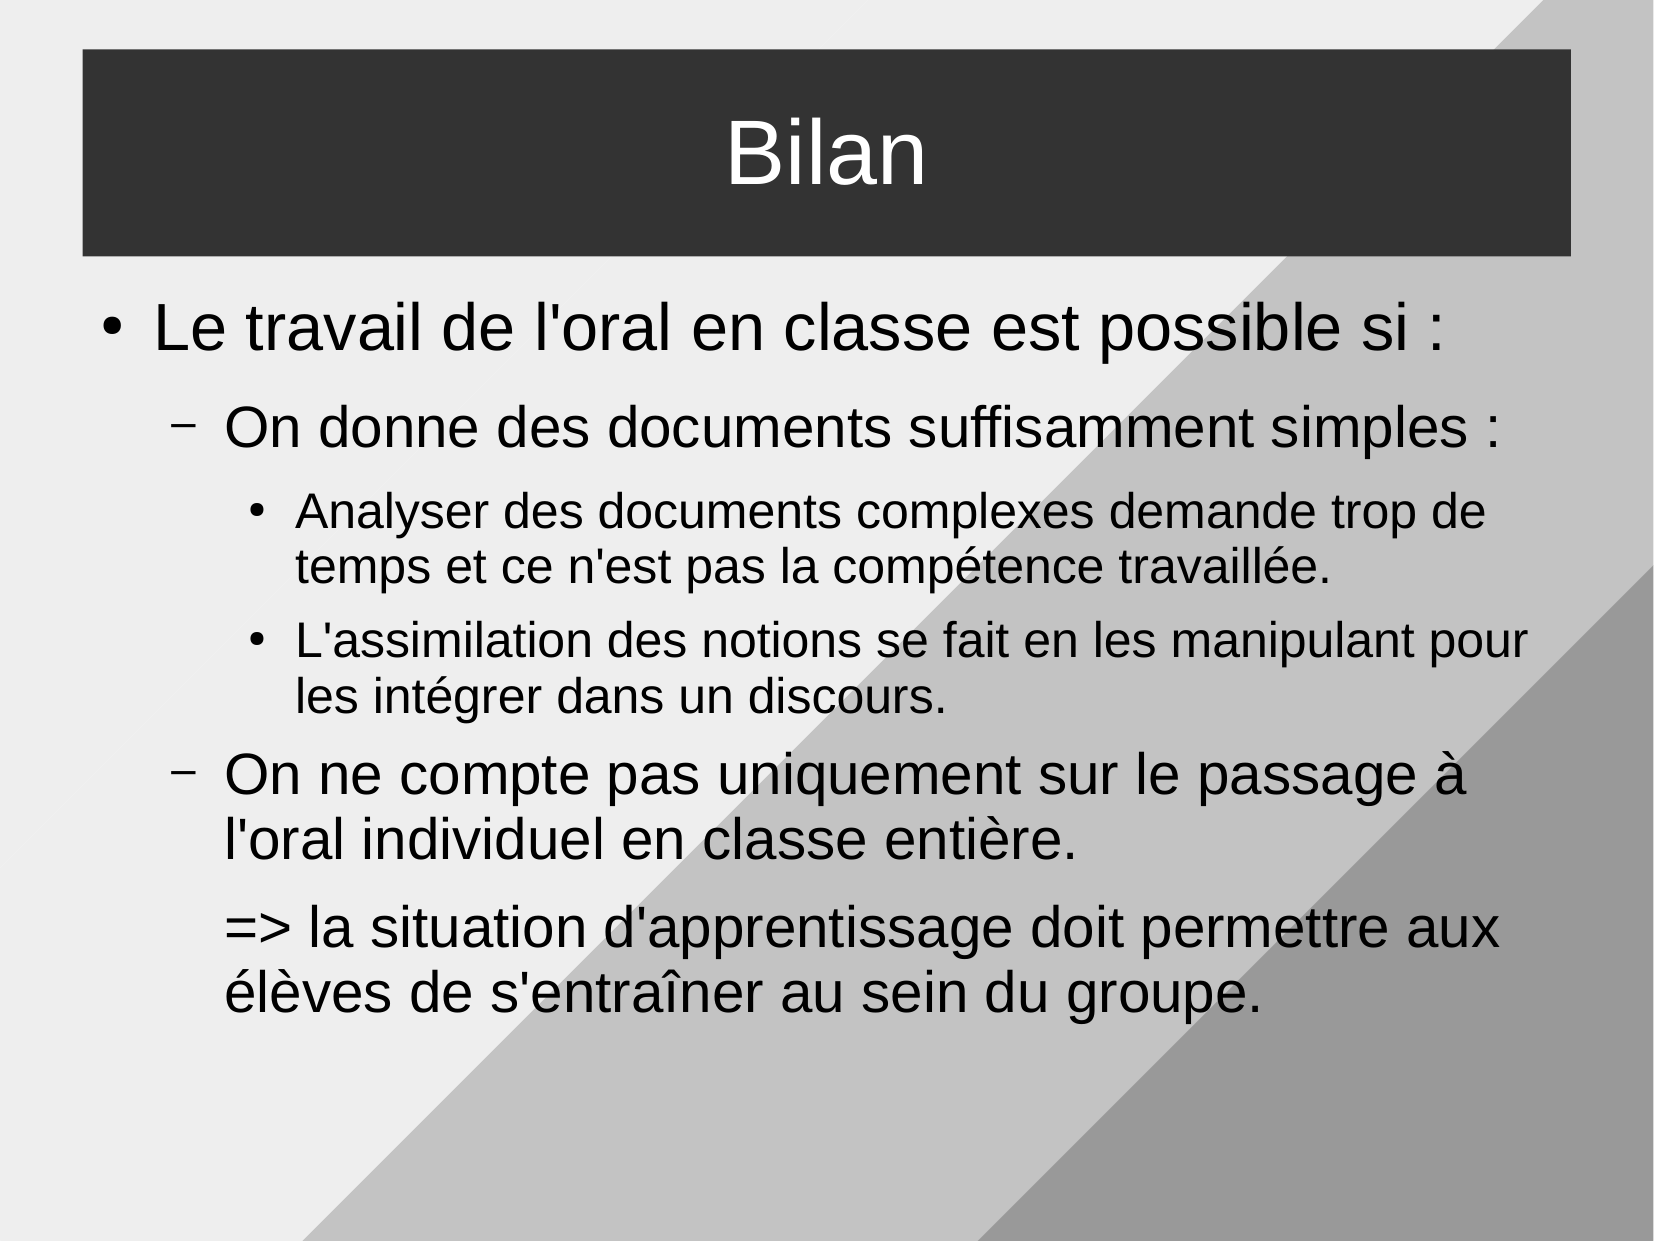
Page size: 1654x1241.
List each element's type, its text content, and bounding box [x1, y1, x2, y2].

title Bilan [82, 49, 1571, 257]
list Le travail de l'oral en classe est possible si : On donne des documents suffisamment simples : Analyser des documents complexes demande trop de temps et ce n'est pas la compétence travaillée. L'assimilation des notions se fait en les manipulant pour les intégrer dans un discours. On ne compte pas uniquement sur le passage à l'oral individuel en classe entière. => la situation d'apprentissage doit permettre aux élèves de s'entraîner au sein du groupe. [82, 290, 1571, 1109]
